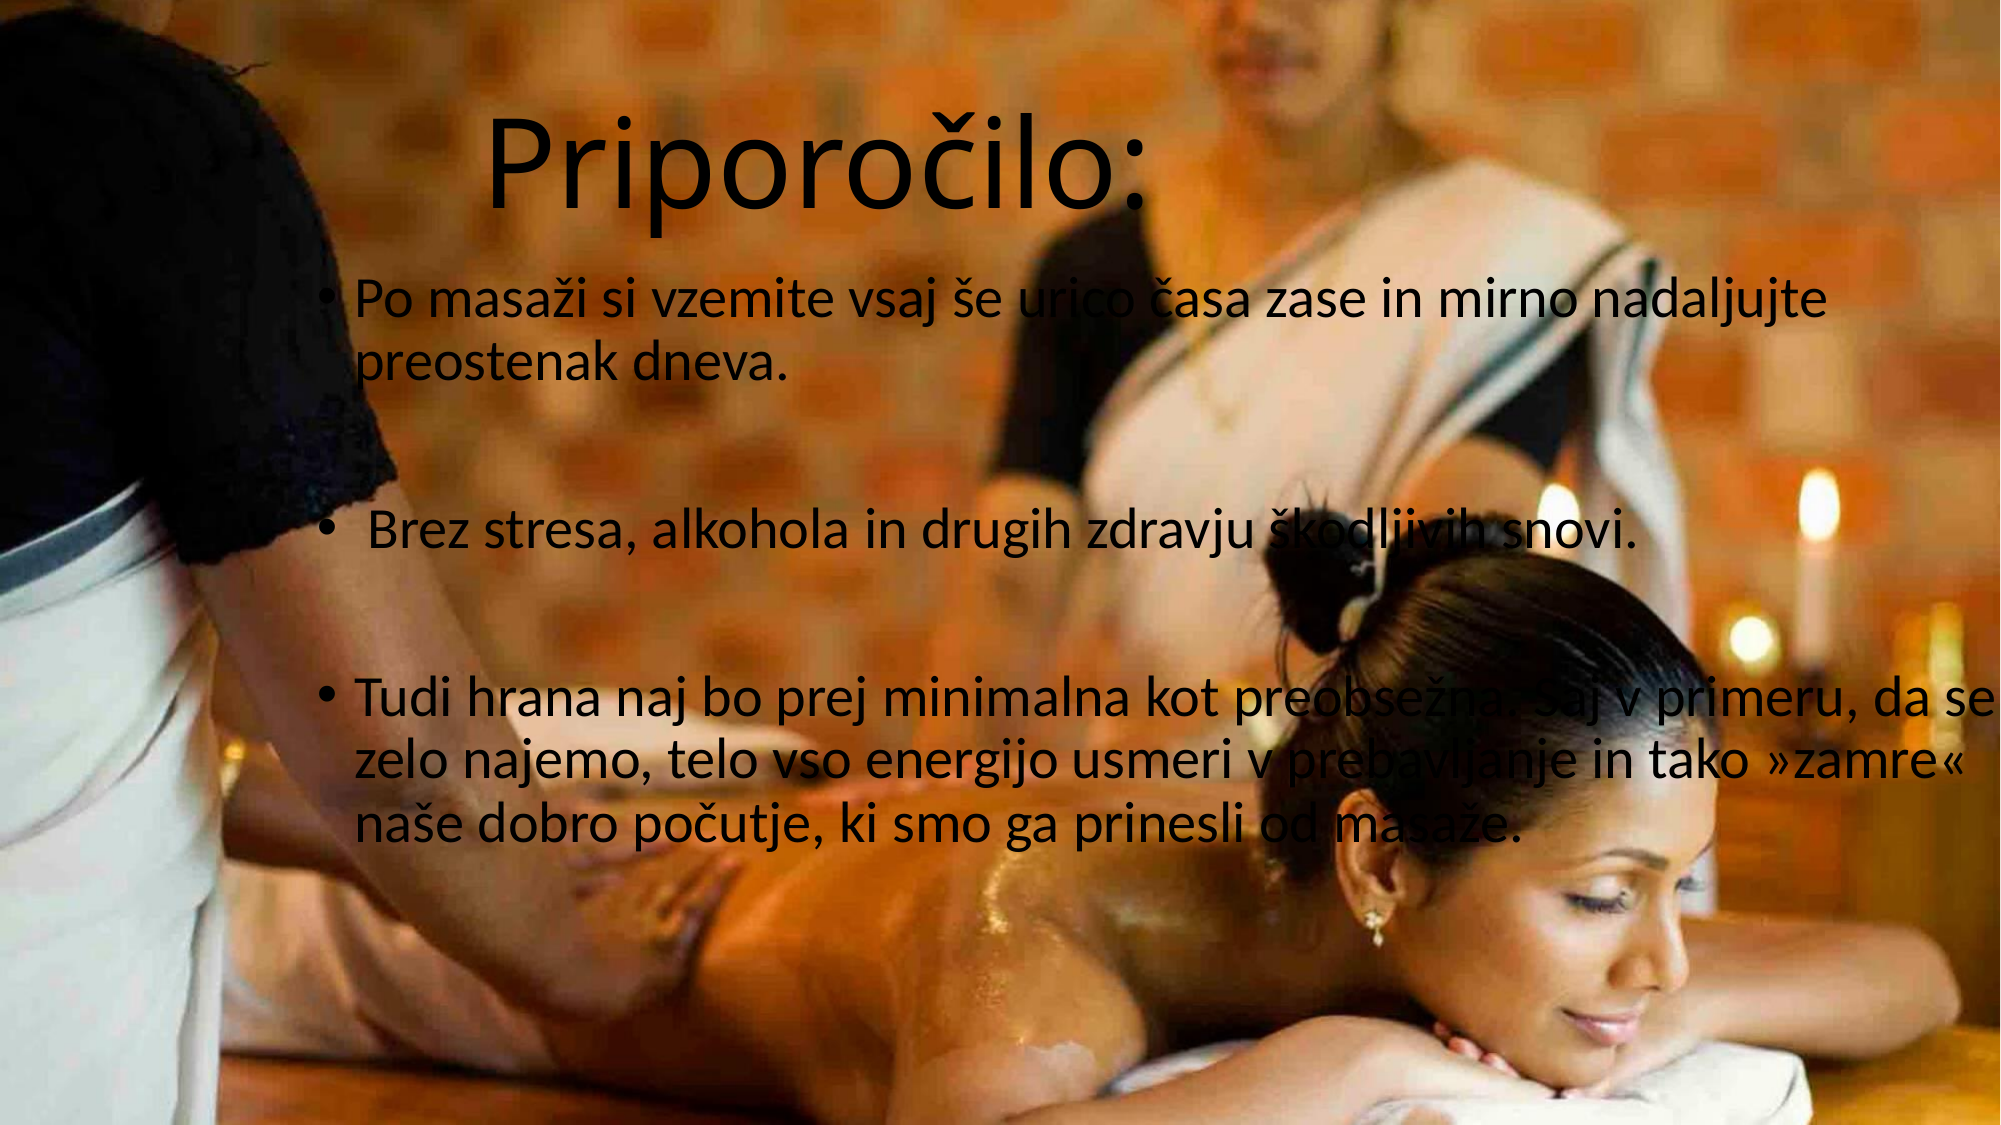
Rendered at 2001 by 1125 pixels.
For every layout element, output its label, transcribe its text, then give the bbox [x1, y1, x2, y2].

title Priporočilo: [466, 59, 1863, 260]
list Po masaži si vzemite vsaj še urico časa zase in mirno nadaljujte preostenak dneva. Brez stresa, alkohola in drugih zdravju škodljivih snovi. Tudi hrana naj bo prej minimalna kot preobsežna. Saj v primeru, da se zelo najemo, telo vso energijo usmeri v prebavljanje in tako »zamre« naše dobro počutje, ki smo ga prinesli od masaže. [301, 260, 2000, 974]
picture [0, 0, 2001, 1125]
